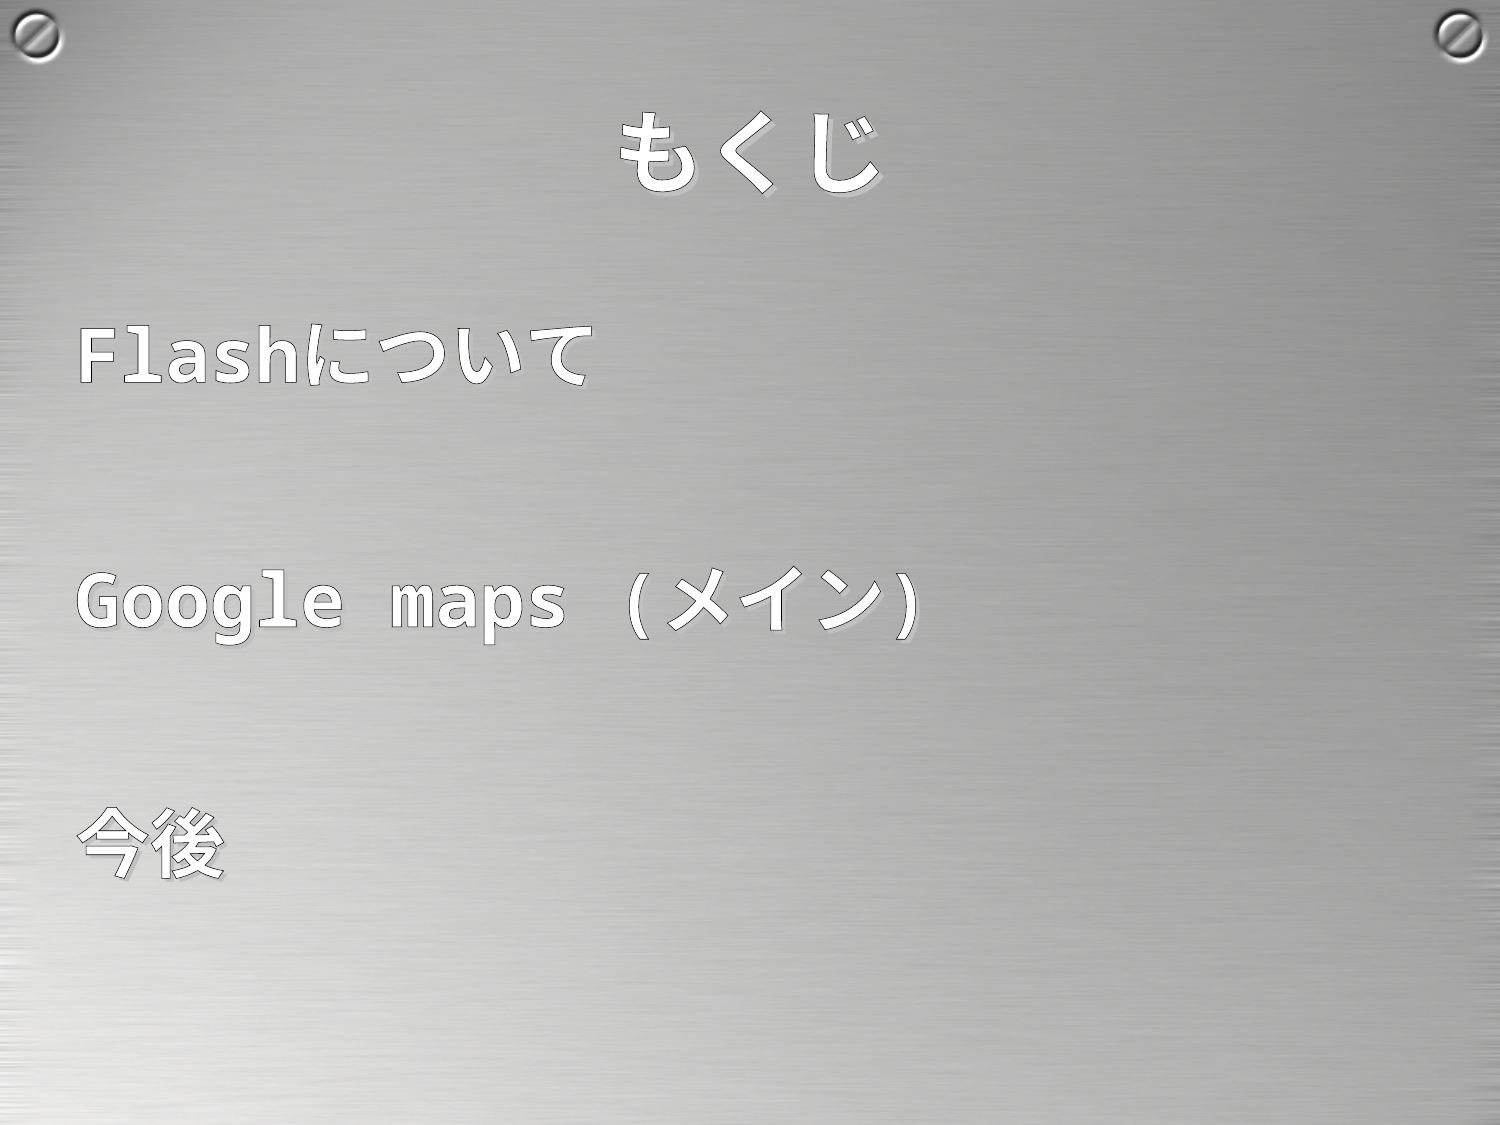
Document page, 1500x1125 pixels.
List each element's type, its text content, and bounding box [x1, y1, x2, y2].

picture [0, 0, 1500, 1125]
list Flashについて Google maps (メイン) 今後 [75, 295, 1426, 1006]
title もくじ [75, 52, 1426, 240]
